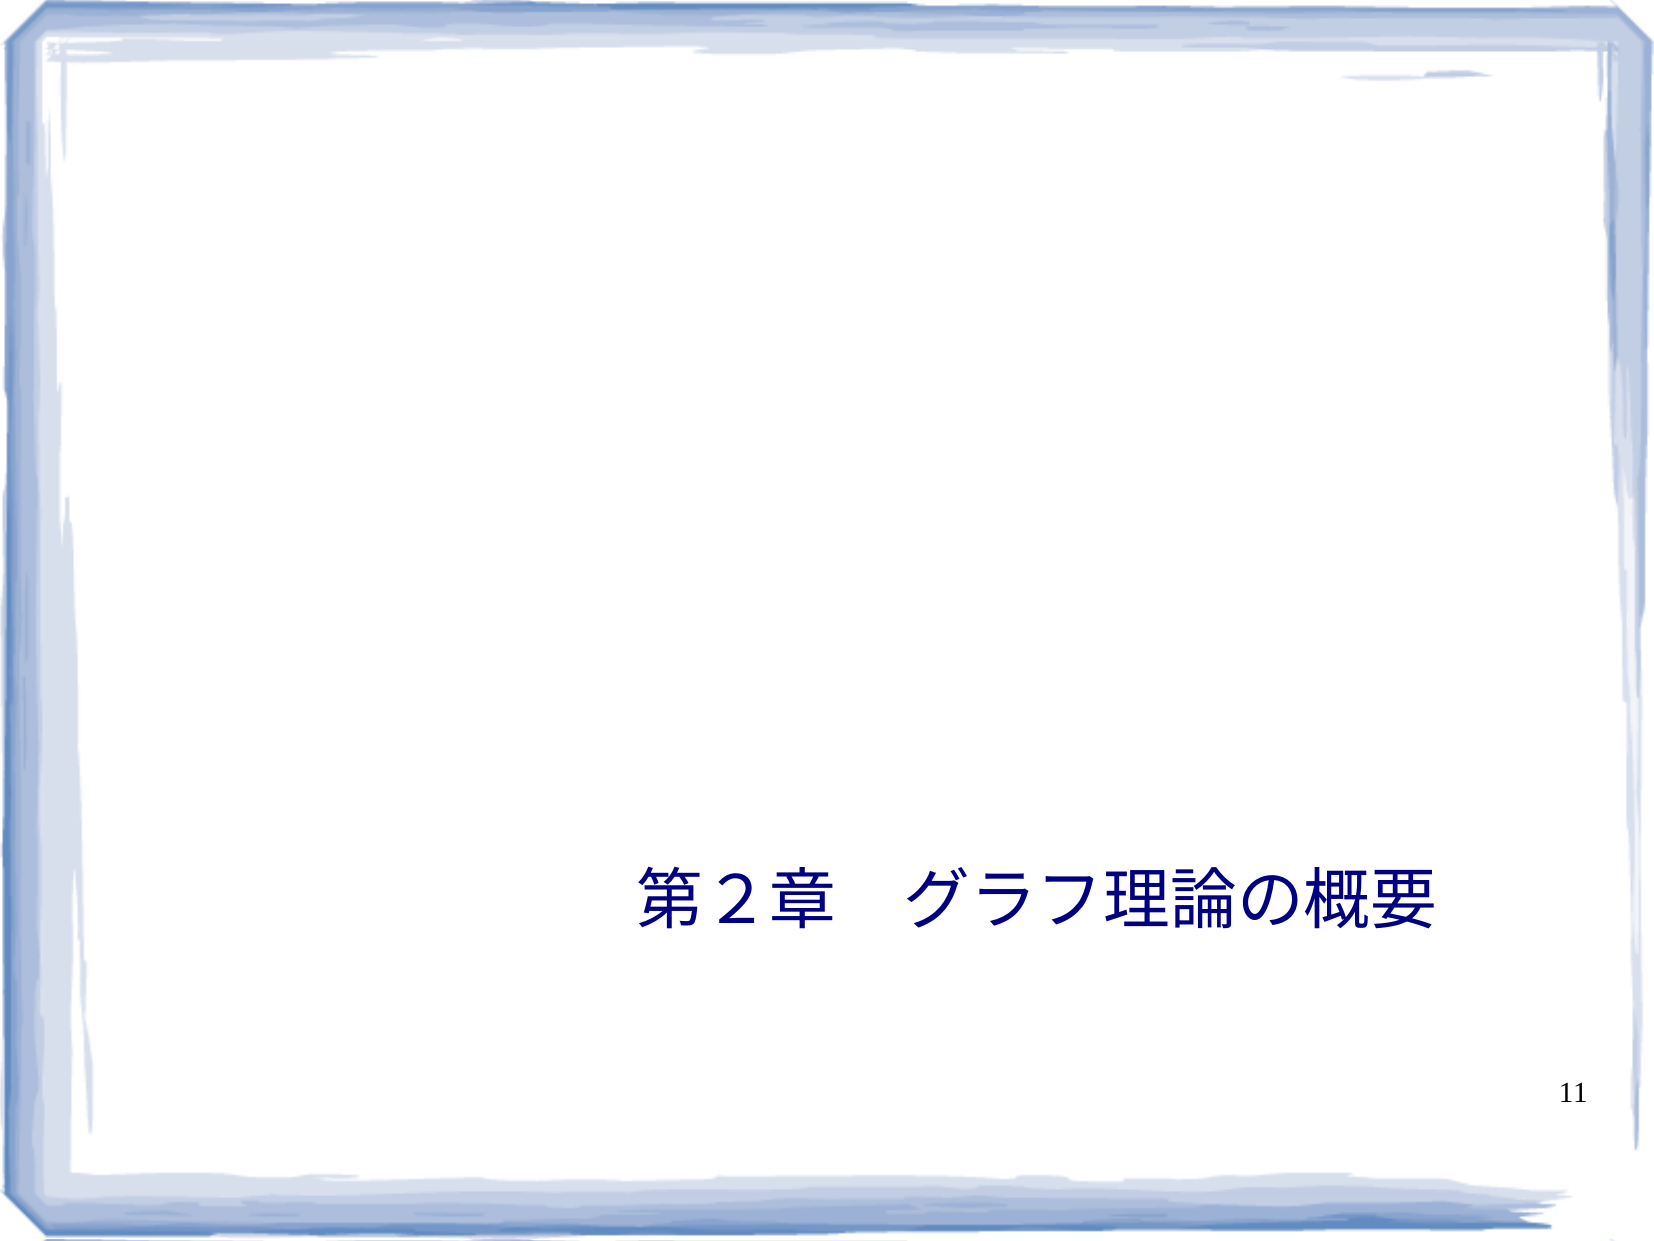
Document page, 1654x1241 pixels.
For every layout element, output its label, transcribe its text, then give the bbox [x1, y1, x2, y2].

list 第２章 グラフ理論の概要 [118, 324, 1571, 1045]
picture [0, 0, 1654, 1241]
